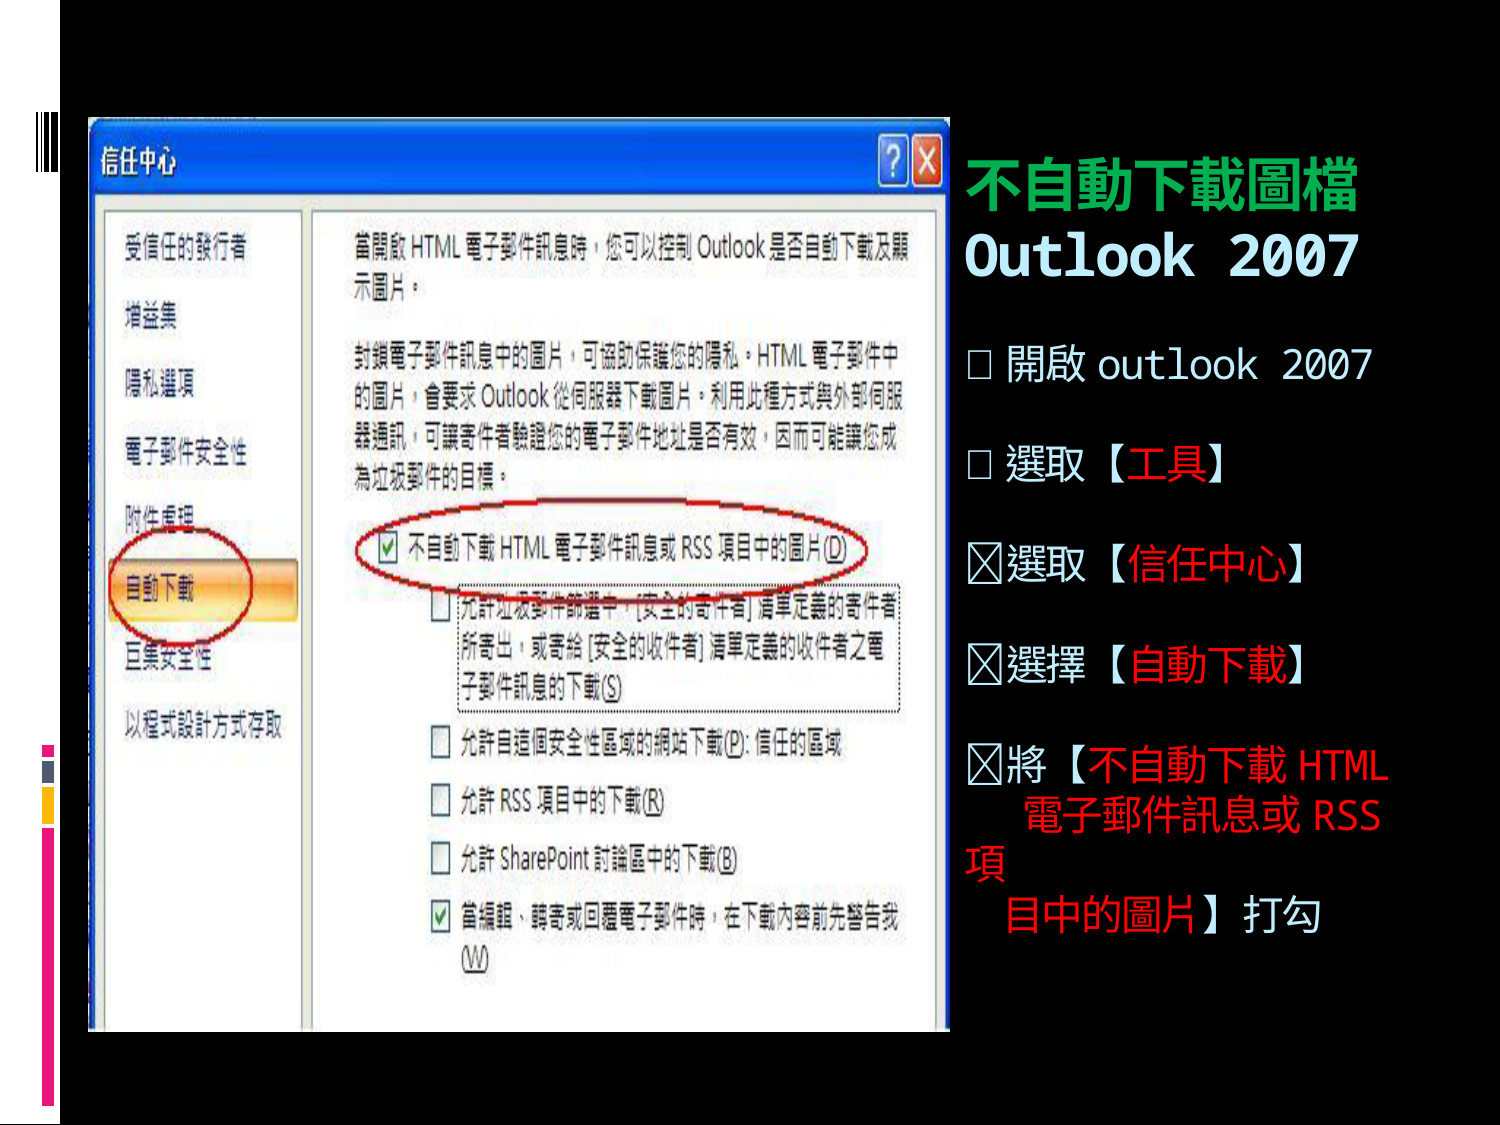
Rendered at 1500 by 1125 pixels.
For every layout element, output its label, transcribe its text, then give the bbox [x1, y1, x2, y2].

picture [88, 117, 950, 1032]
text_box [117, 175, 751, 237]
title 不自動下載圖檔Outlook 2007 開啟outlook 2007 選取【工具】 選取【信任中心】 選擇【自動下載】 將【不自動下載HTML 電子郵件訊息或RSS項 目中的圖片】打勾 [950, 140, 1426, 1027]
